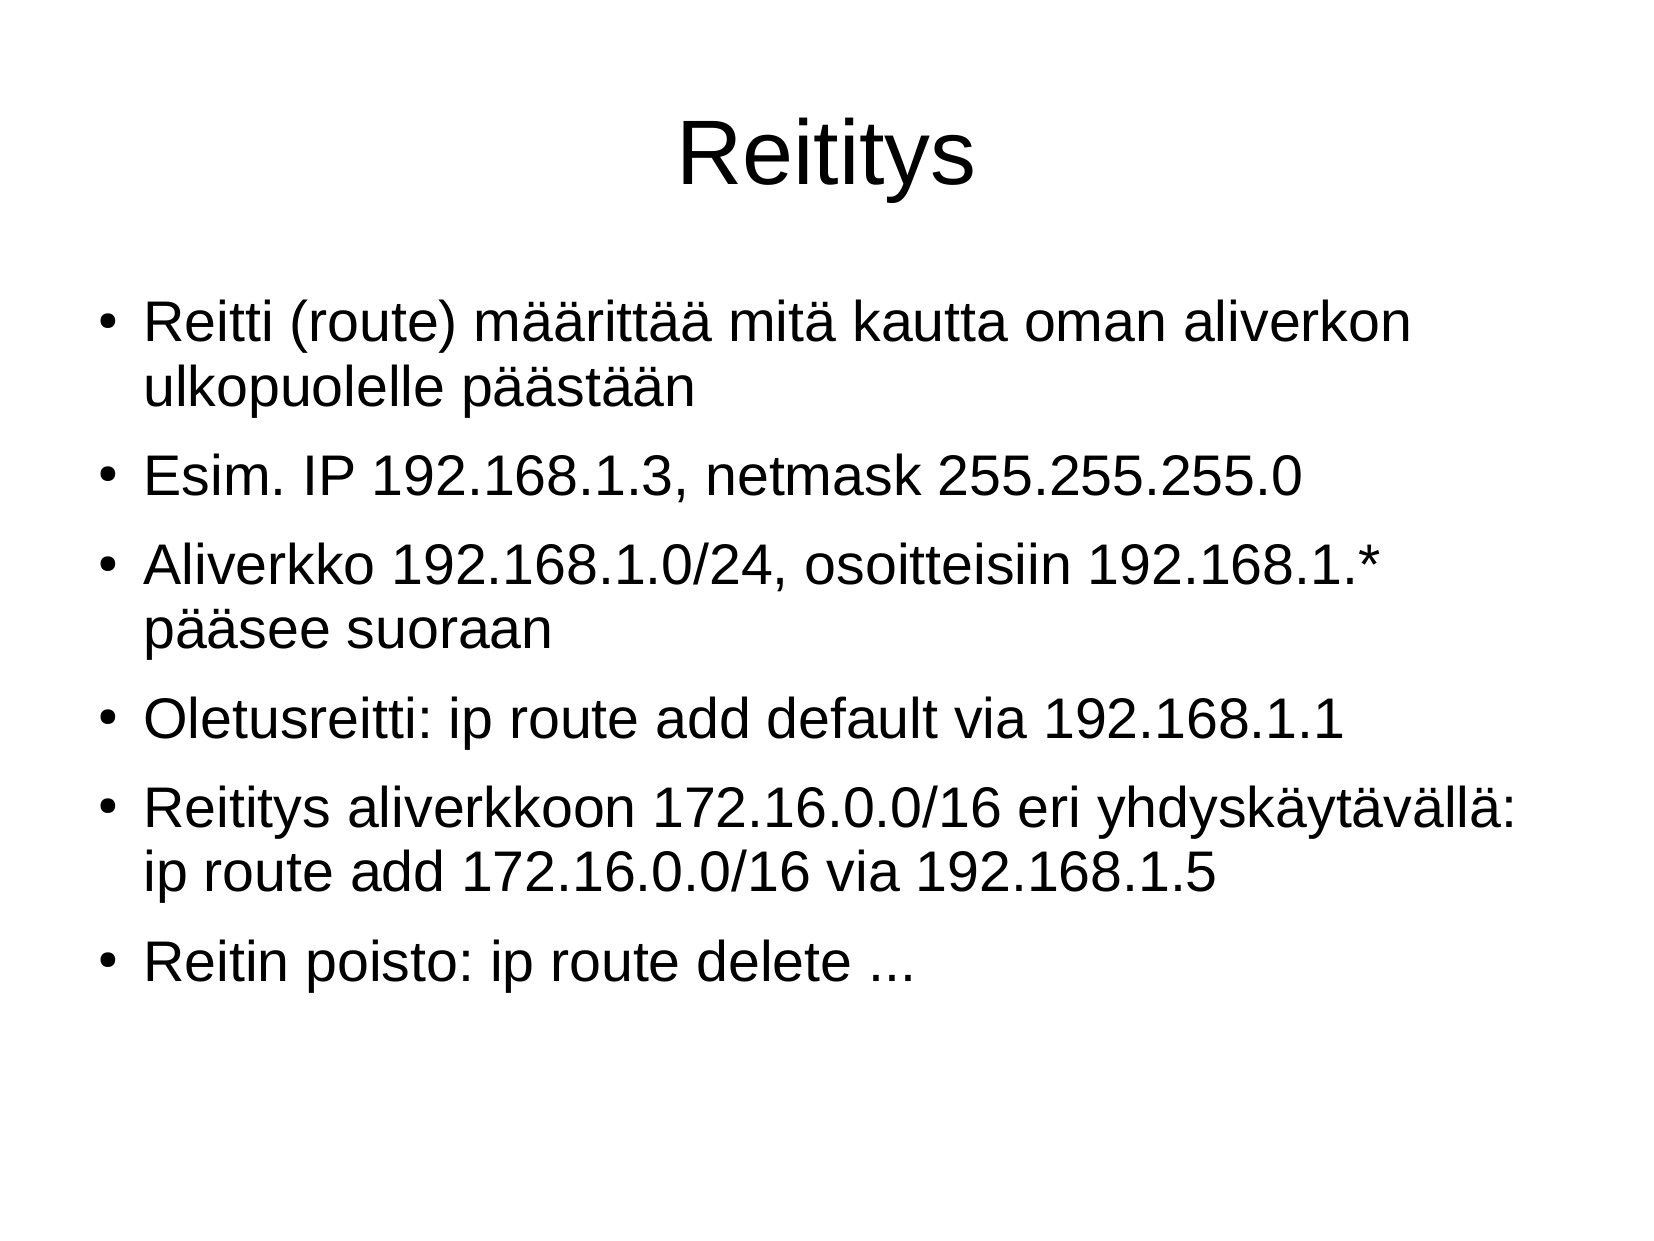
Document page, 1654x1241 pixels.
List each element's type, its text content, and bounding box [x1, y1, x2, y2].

title Reititys [82, 49, 1571, 257]
list Reitti (route) määrittää mitä kautta oman aliverkon ulkopuolelle päästään Esim. IP 192.168.1.3, netmask 255.255.255.0 Aliverkko 192.168.1.0/24, osoitteisiin 192.168.1.* pääsee suoraan Oletusreitti: ip route add default via 192.168.1.1 Reititys aliverkkoon 172.16.0.0/16 eri yhdyskäytävällä: ip route add 172.16.0.0/16 via 192.168.1.5 Reitin poisto: ip route delete ... [82, 290, 1571, 1010]
